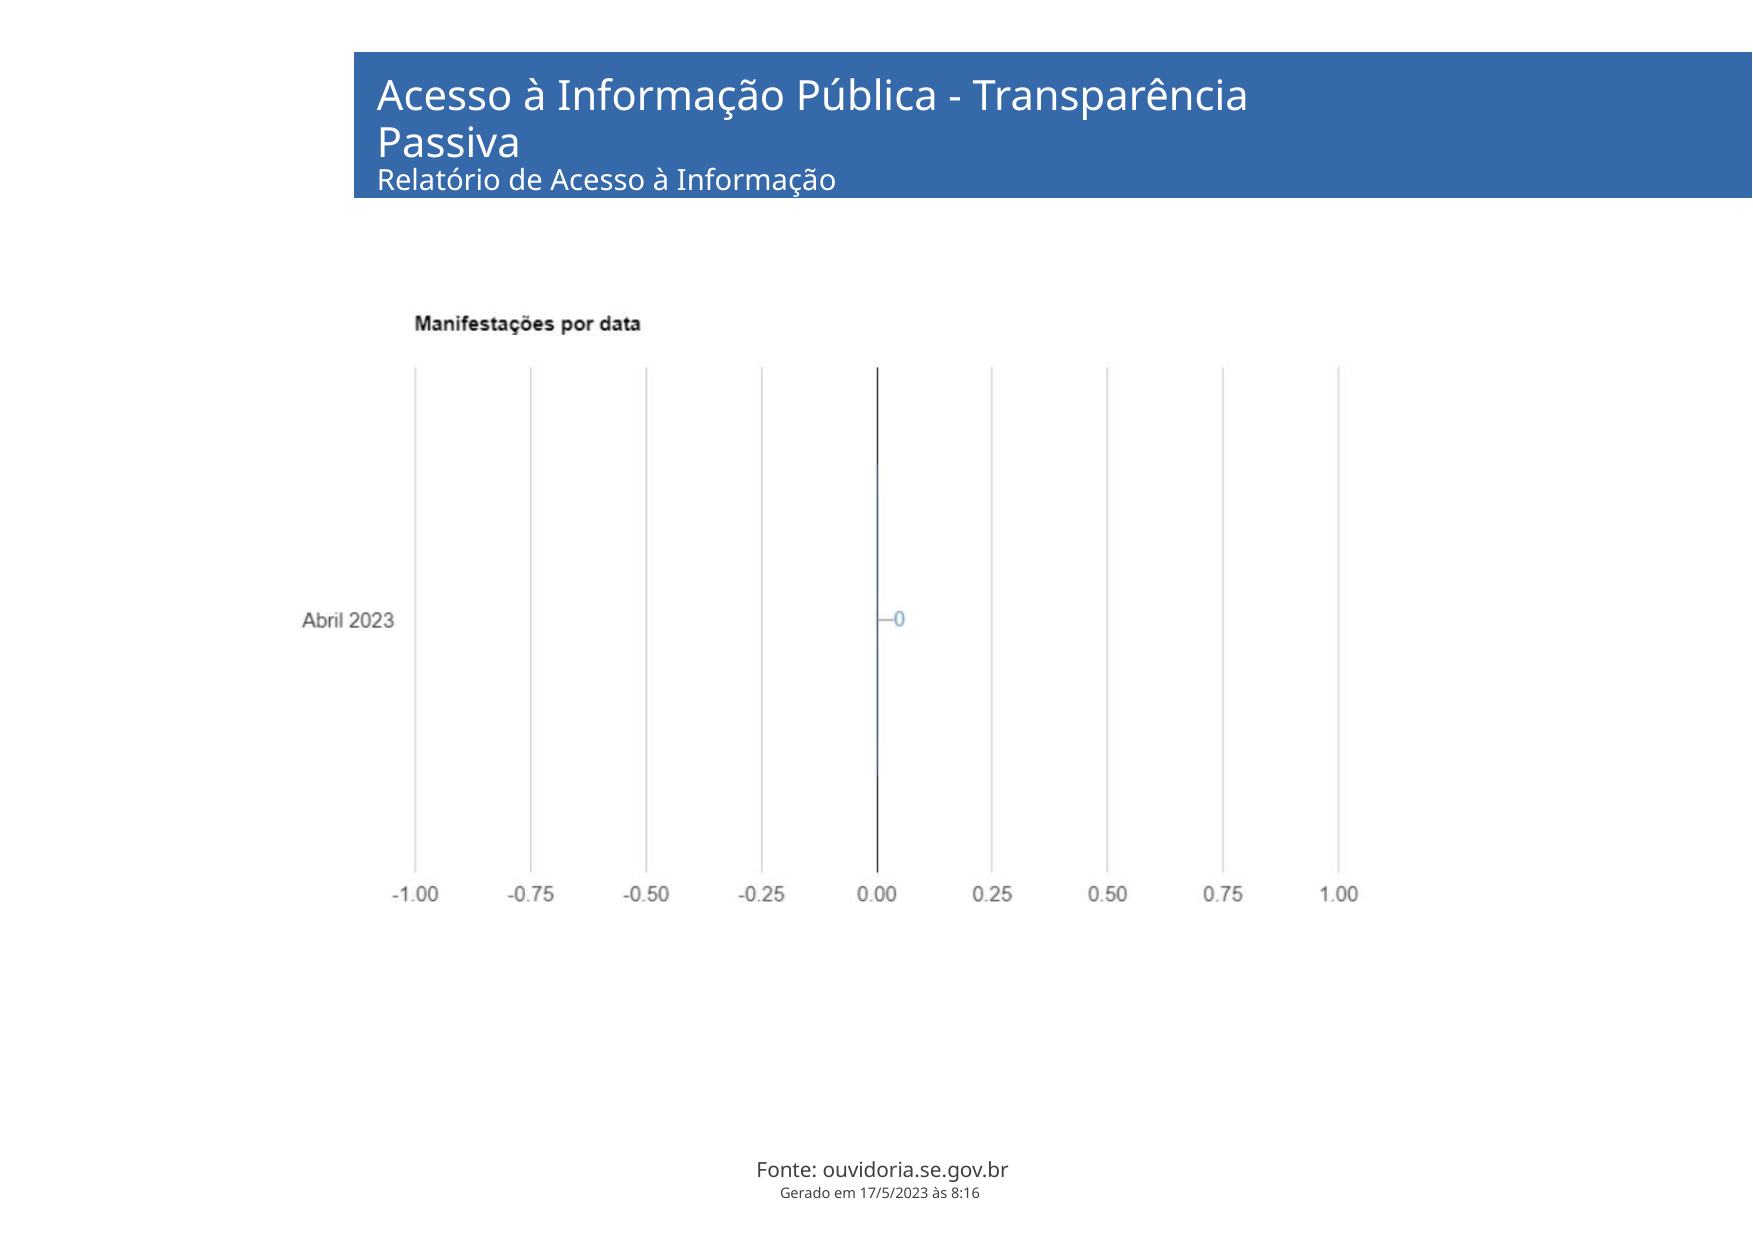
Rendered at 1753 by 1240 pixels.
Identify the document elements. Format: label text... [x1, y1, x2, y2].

text_box [155, 211, 1599, 1028]
text_box Gerado em 17/5/2023 às 8:16 [780, 1184, 999, 1202]
text_box [354, 52, 1752, 198]
text_box Fonte: ouvidoria.se.gov.br [756, 1158, 1023, 1182]
text_box Acesso à Informação Pública - Transparência Passiva Relatório de Acesso à Informação SETURAbril a Abril de 2023 [376, 72, 1403, 228]
